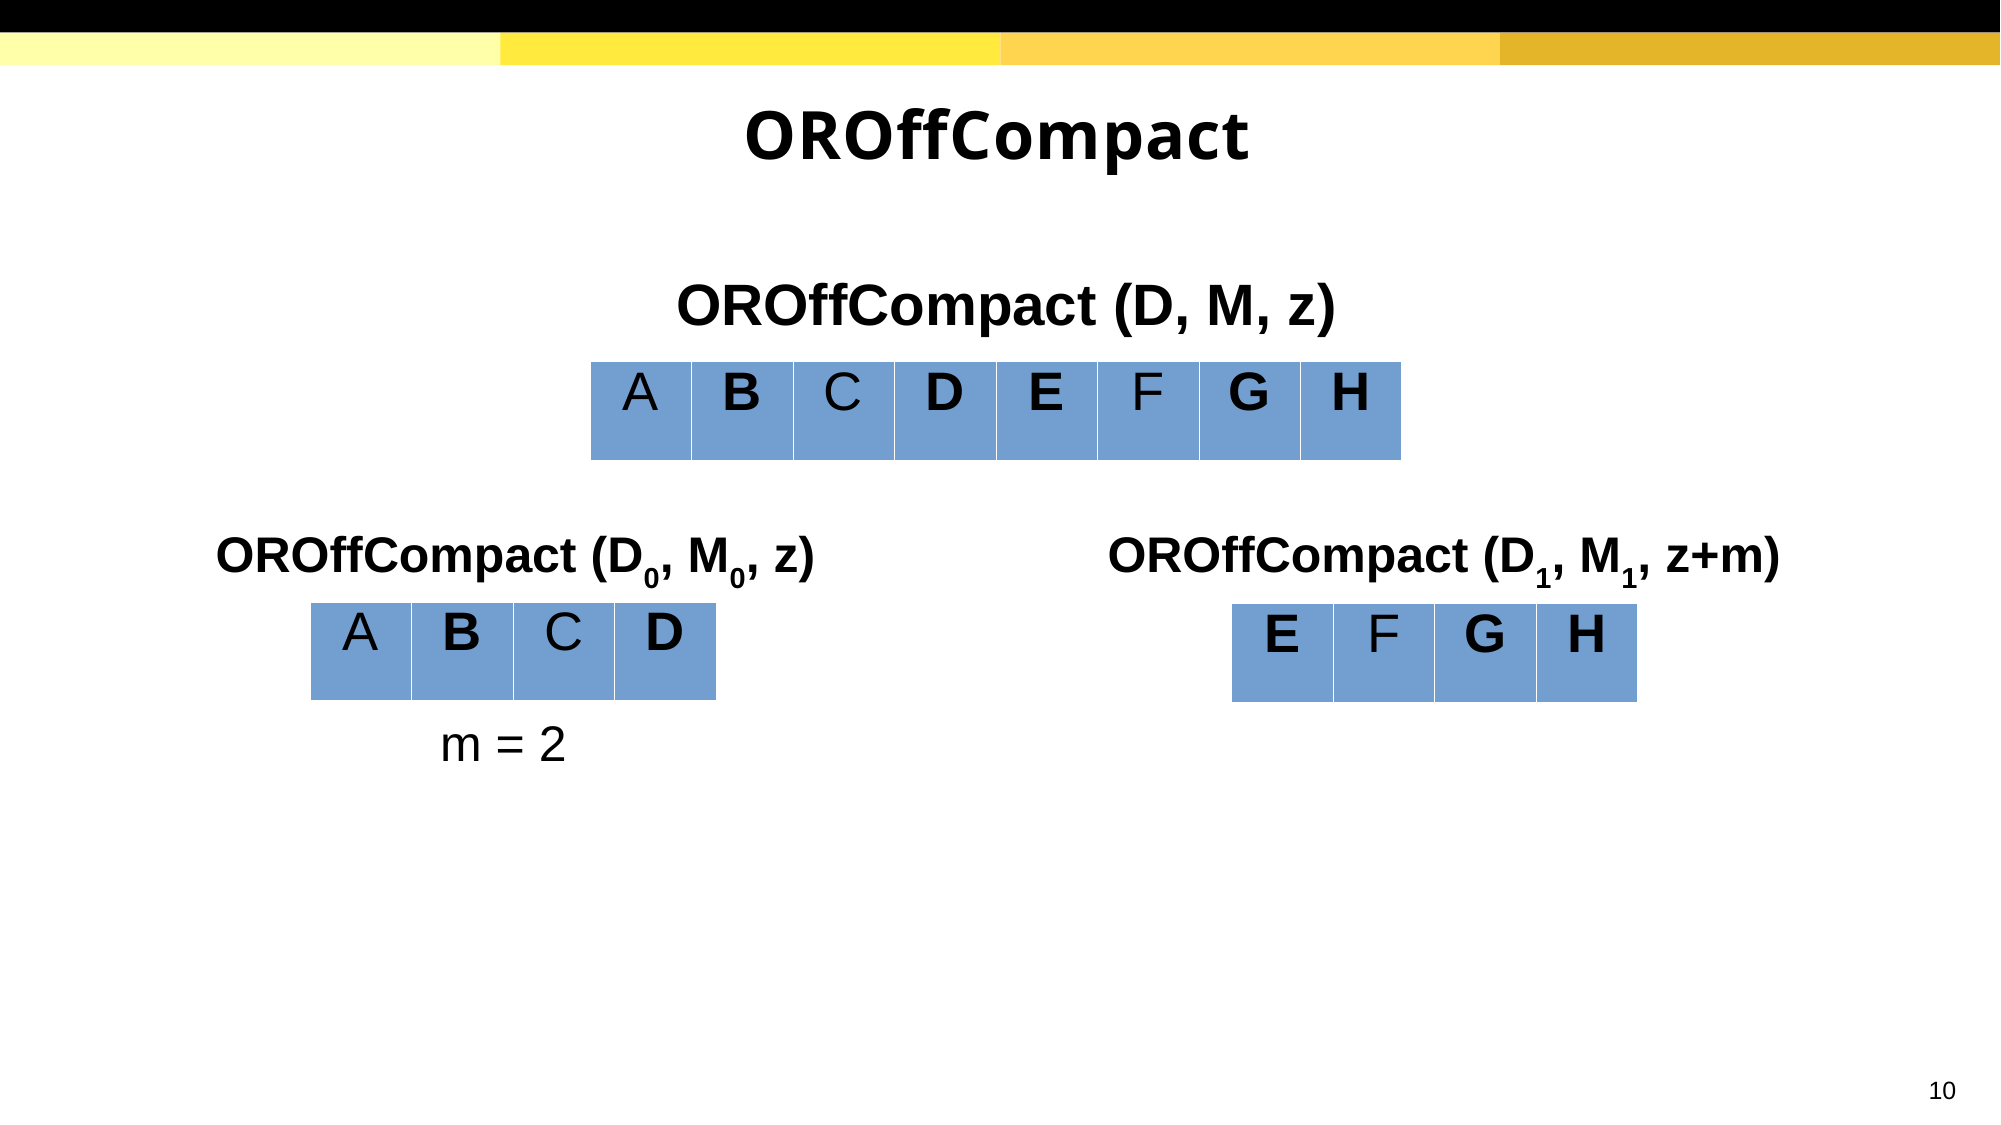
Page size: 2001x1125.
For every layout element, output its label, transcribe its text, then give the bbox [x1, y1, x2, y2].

text_box OROffCompact (D1, M1, z+m) [1092, 519, 1796, 603]
table_header G [1200, 362, 1300, 460]
table_header H [1537, 604, 1637, 702]
table_header D [615, 603, 716, 700]
table_header H [1301, 362, 1401, 460]
table_header D [895, 362, 996, 460]
table_header F [1098, 362, 1199, 460]
table_header C [514, 603, 614, 700]
text_box m = 2 [425, 708, 582, 780]
table_header A [311, 603, 411, 700]
table_header C [794, 362, 894, 460]
table_header F [1334, 604, 1434, 702]
table_header E [1232, 604, 1333, 702]
text_box 10 [1913, 1069, 1972, 1113]
table_header E [997, 362, 1097, 460]
table_header G [1435, 604, 1536, 702]
table_header B [692, 362, 793, 460]
table_header A [591, 362, 691, 460]
table_header B [412, 603, 513, 700]
title OROffCompact [48, 65, 1947, 213]
text_box OROffCompact (D, M, z) [661, 265, 1353, 346]
text_box OROffCompact (D0, M0, z) [200, 519, 831, 603]
